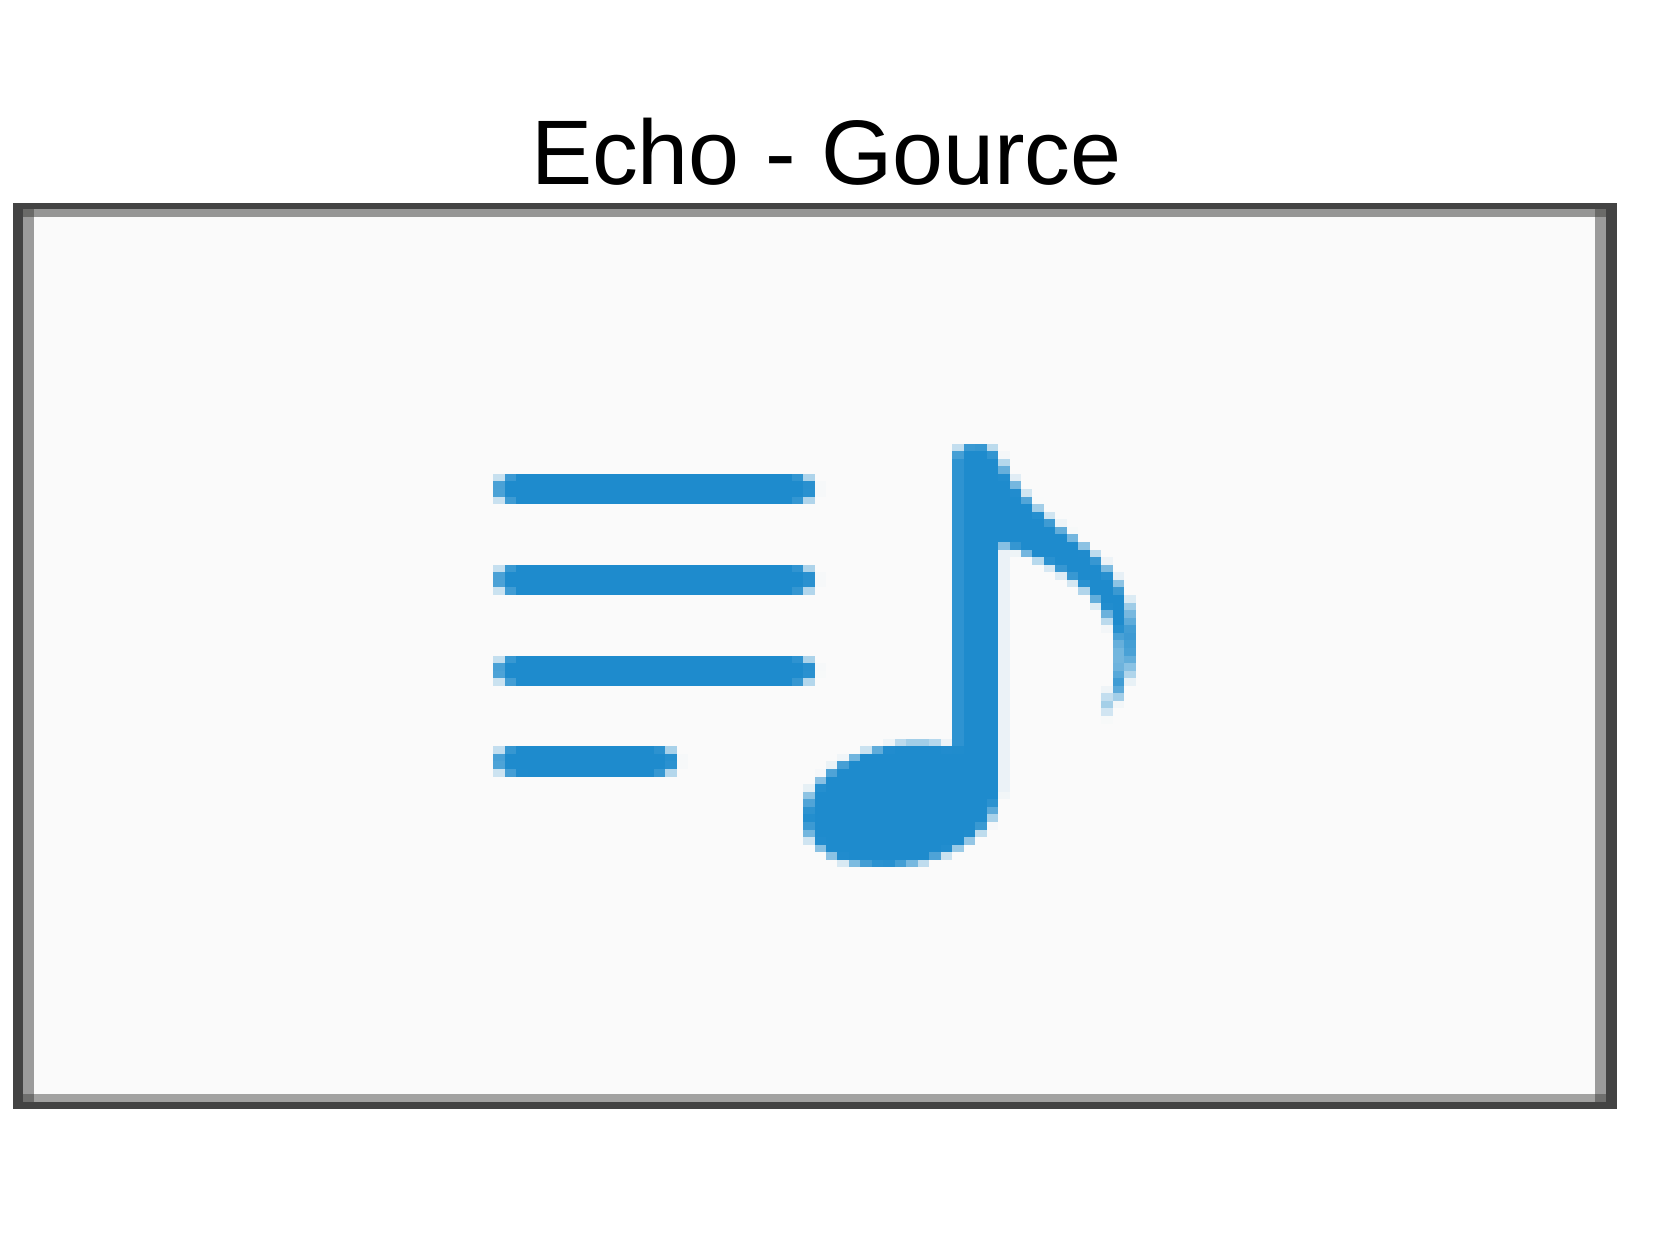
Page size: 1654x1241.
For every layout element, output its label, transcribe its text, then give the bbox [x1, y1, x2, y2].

text_box [11, 202, 1619, 1111]
title Echo - Gource [82, 49, 1571, 202]
